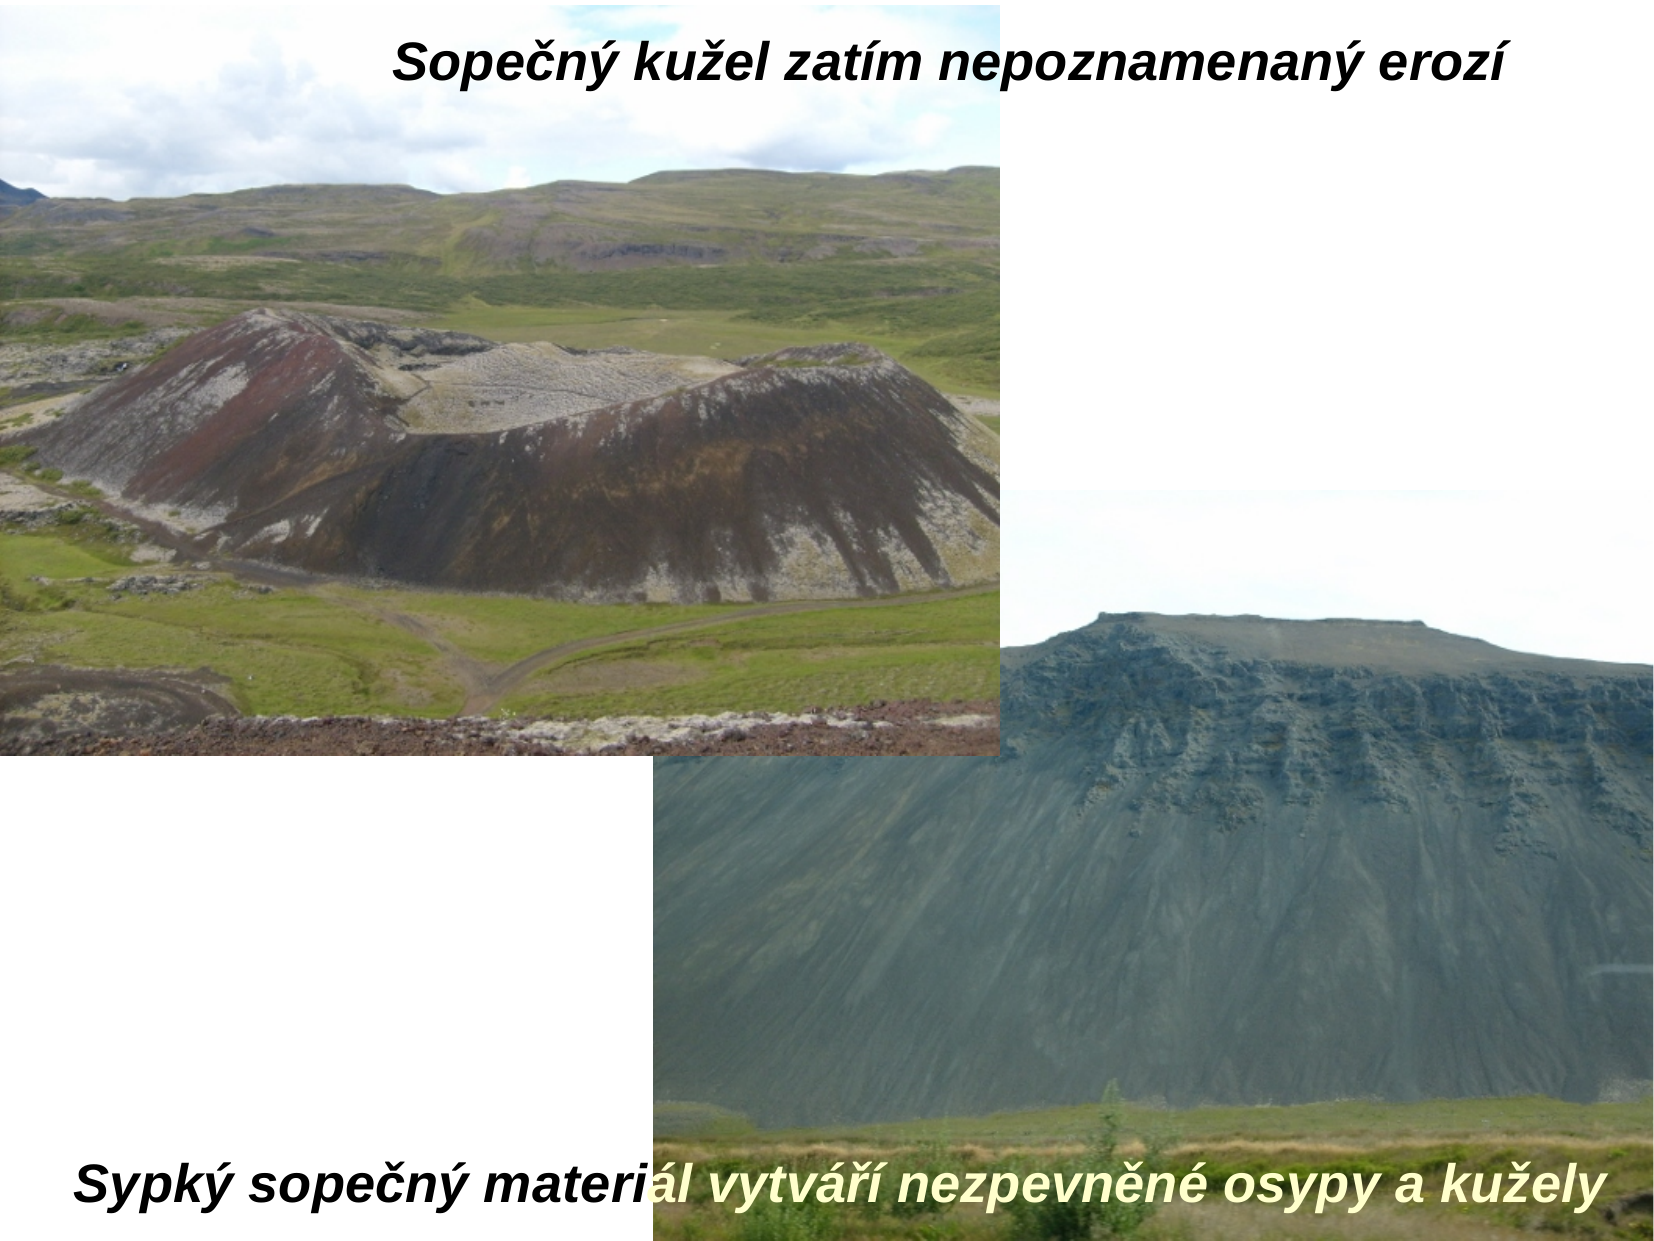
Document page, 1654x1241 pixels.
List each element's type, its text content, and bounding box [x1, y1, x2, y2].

picture [0, 5, 1654, 1241]
text_box Sypký sopečný materiál vytváří nezpevněné osypy a kužely [59, 1145, 1623, 1223]
text_box Sopečný kužel zatím nepoznamenaný erozí [377, 23, 1619, 114]
